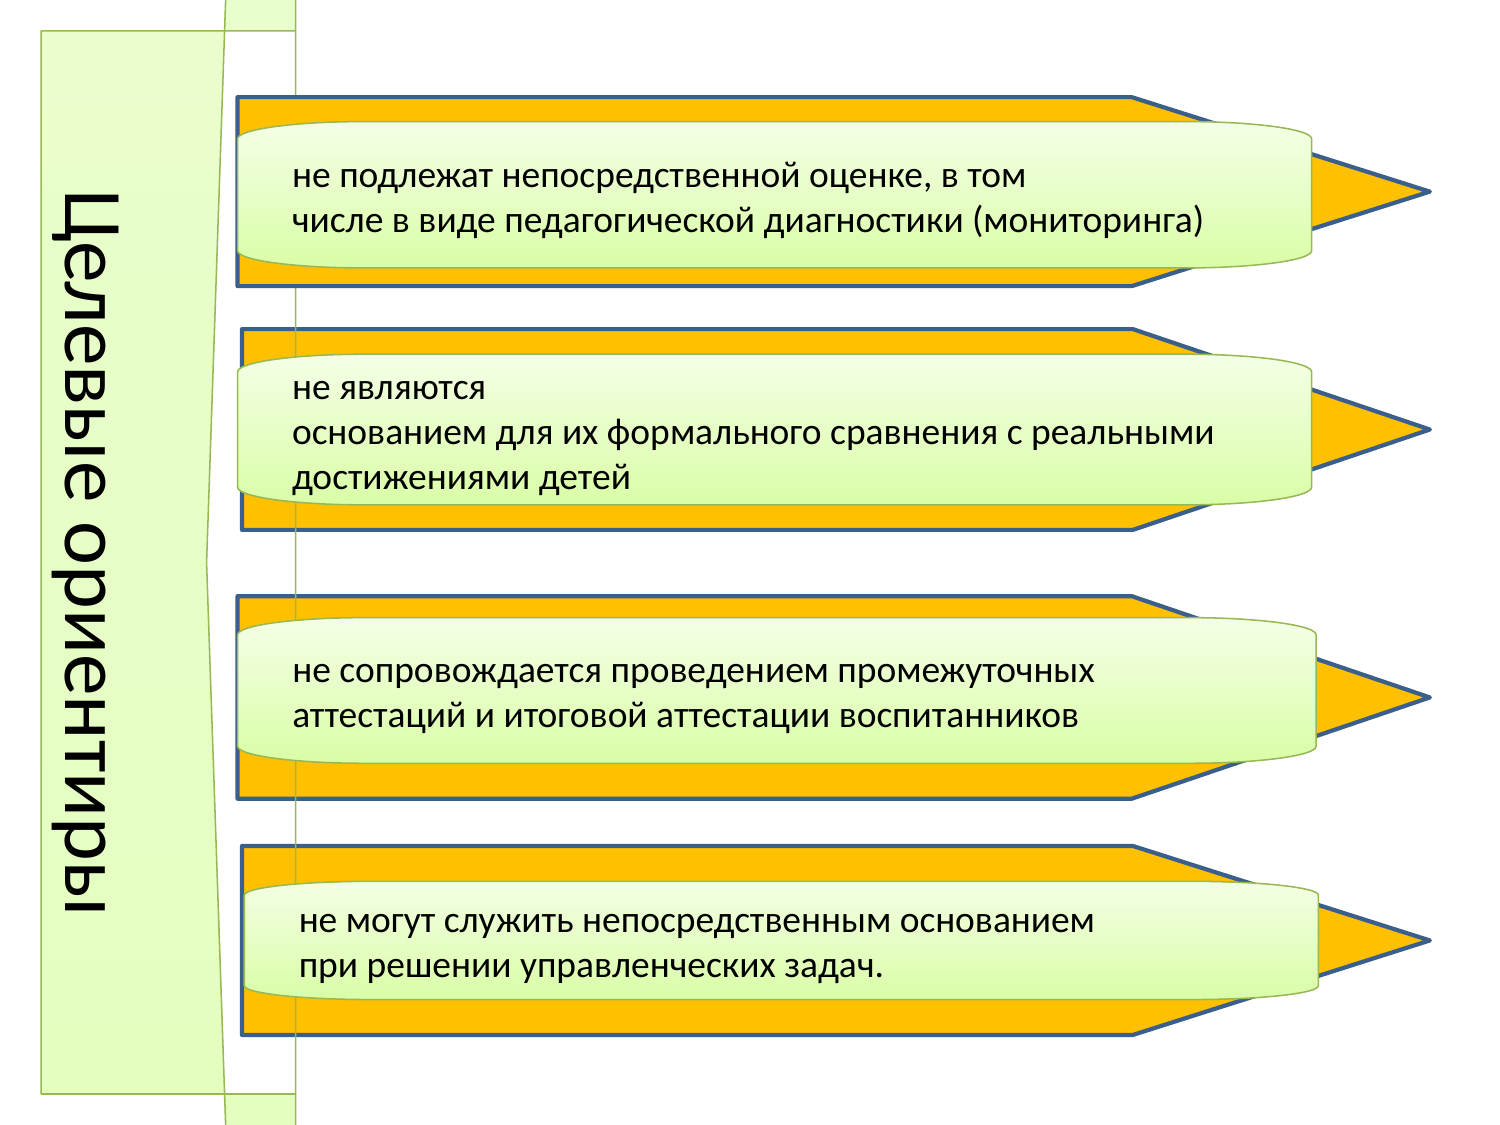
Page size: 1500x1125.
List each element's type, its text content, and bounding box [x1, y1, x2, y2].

text_box [237, 252, 1189, 287]
text_box [1319, 905, 1430, 976]
text_box не могут служить непосредственным основанием при решении управленческих задач. [244, 881, 1319, 1000]
text_box [1317, 659, 1430, 736]
text_box [296, 761, 1237, 799]
text_box [1312, 389, 1430, 470]
text_box Целевые ориентиры [41, 0, 296, 1125]
text_box не подлежат непосредственной оценке, в том числе в виде педагогической диагностики (мониторинга) [237, 121, 1312, 268]
text_box [296, 329, 1207, 356]
text_box [237, 596, 295, 633]
text_box [237, 748, 295, 799]
text_box [237, 97, 1207, 137]
text_box [296, 997, 1246, 1035]
text_box [296, 503, 1207, 530]
text_box не сопровождается проведением промежуточных аттестаций и итоговой аттестации воспитанников [237, 617, 1317, 764]
text_box [242, 845, 295, 1035]
text_box [296, 845, 1247, 883]
text_box не являются основанием для их формального сравнения с реальными достижениями детей [237, 354, 1312, 505]
text_box [242, 329, 295, 366]
text_box [1312, 154, 1430, 229]
text_box [242, 493, 295, 530]
text_box [296, 596, 1194, 620]
